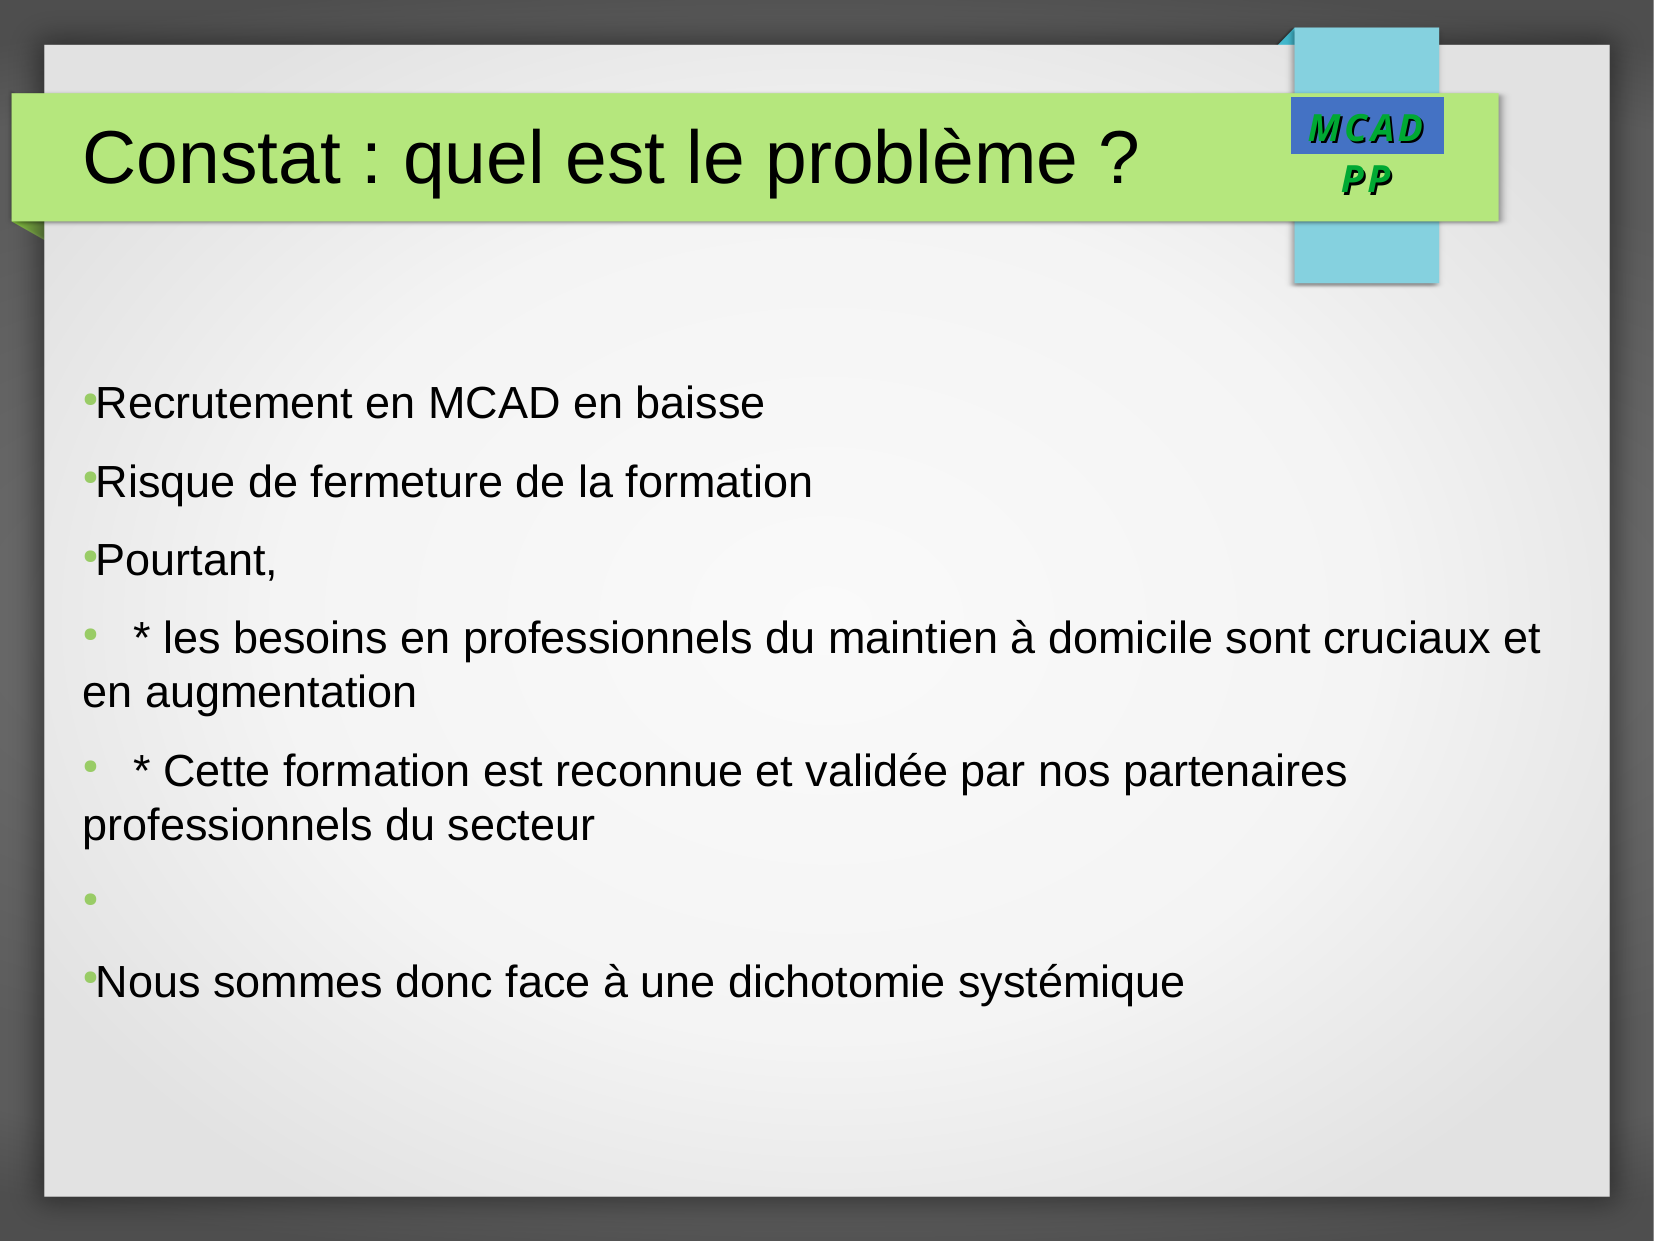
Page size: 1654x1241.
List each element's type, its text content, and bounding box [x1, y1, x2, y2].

title Constat : quel est le problème ? [82, 94, 1264, 213]
list Recrutement en MCAD en baisse Risque de fermeture de la formation Pourtant, * les besoins en professionnels du maintien à domicile sont cruciaux et en augmentation * Cette formation est reconnue et validée par nos partenaires professionnels du secteur Nous sommes donc face à une dichotomie systémique [82, 295, 1571, 1015]
text_box MCAD PP [1290, 94, 1442, 214]
